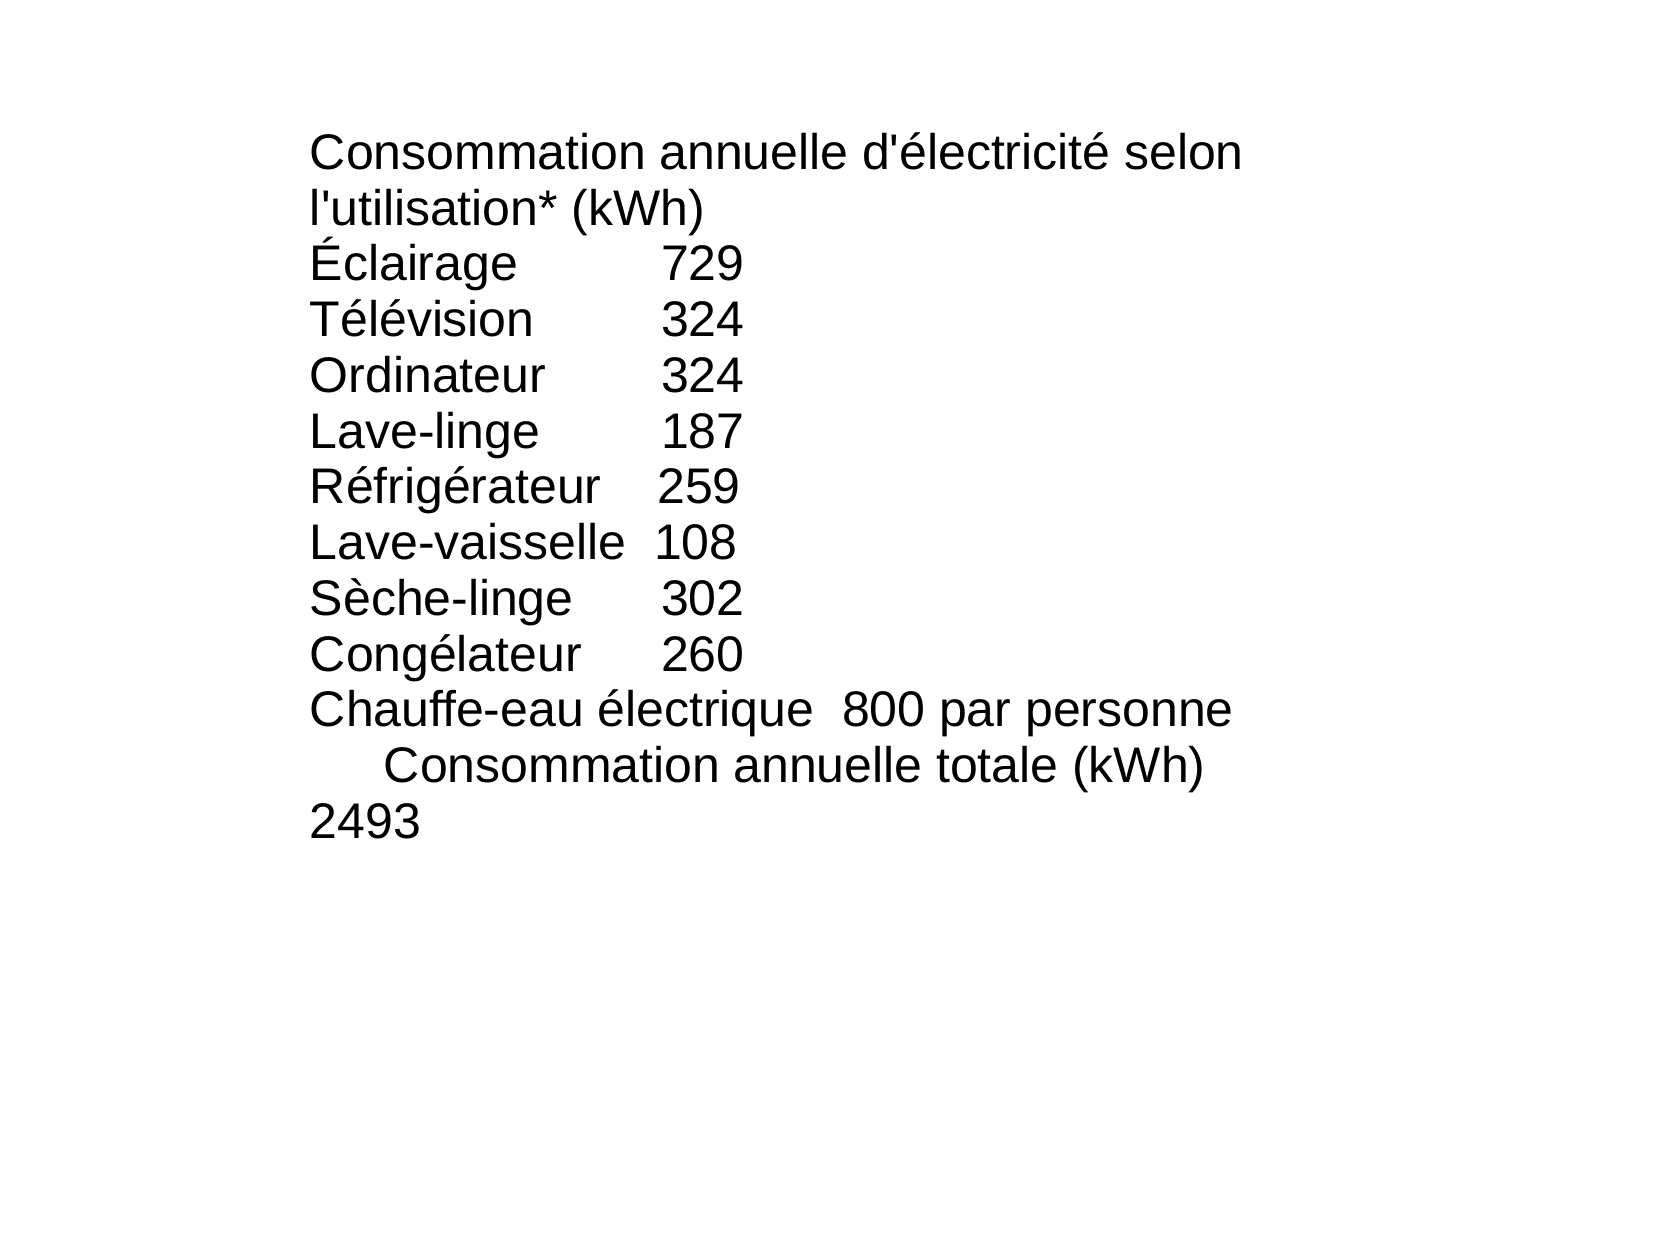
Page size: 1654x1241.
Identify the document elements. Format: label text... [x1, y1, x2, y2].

text_box Consommation annuelle d'électricité selon l'utilisation* (kWh) Éclairage 729 Télévision 324 Ordinateur 324 Lave-linge 187 Réfrigérateur 259 Lave-vaisselle 108 Sèche-linge 302 Congélateur 260 Chauffe-eau électrique 800 par personne Consommation annuelle totale (kWh) 2493 [295, 116, 1331, 857]
